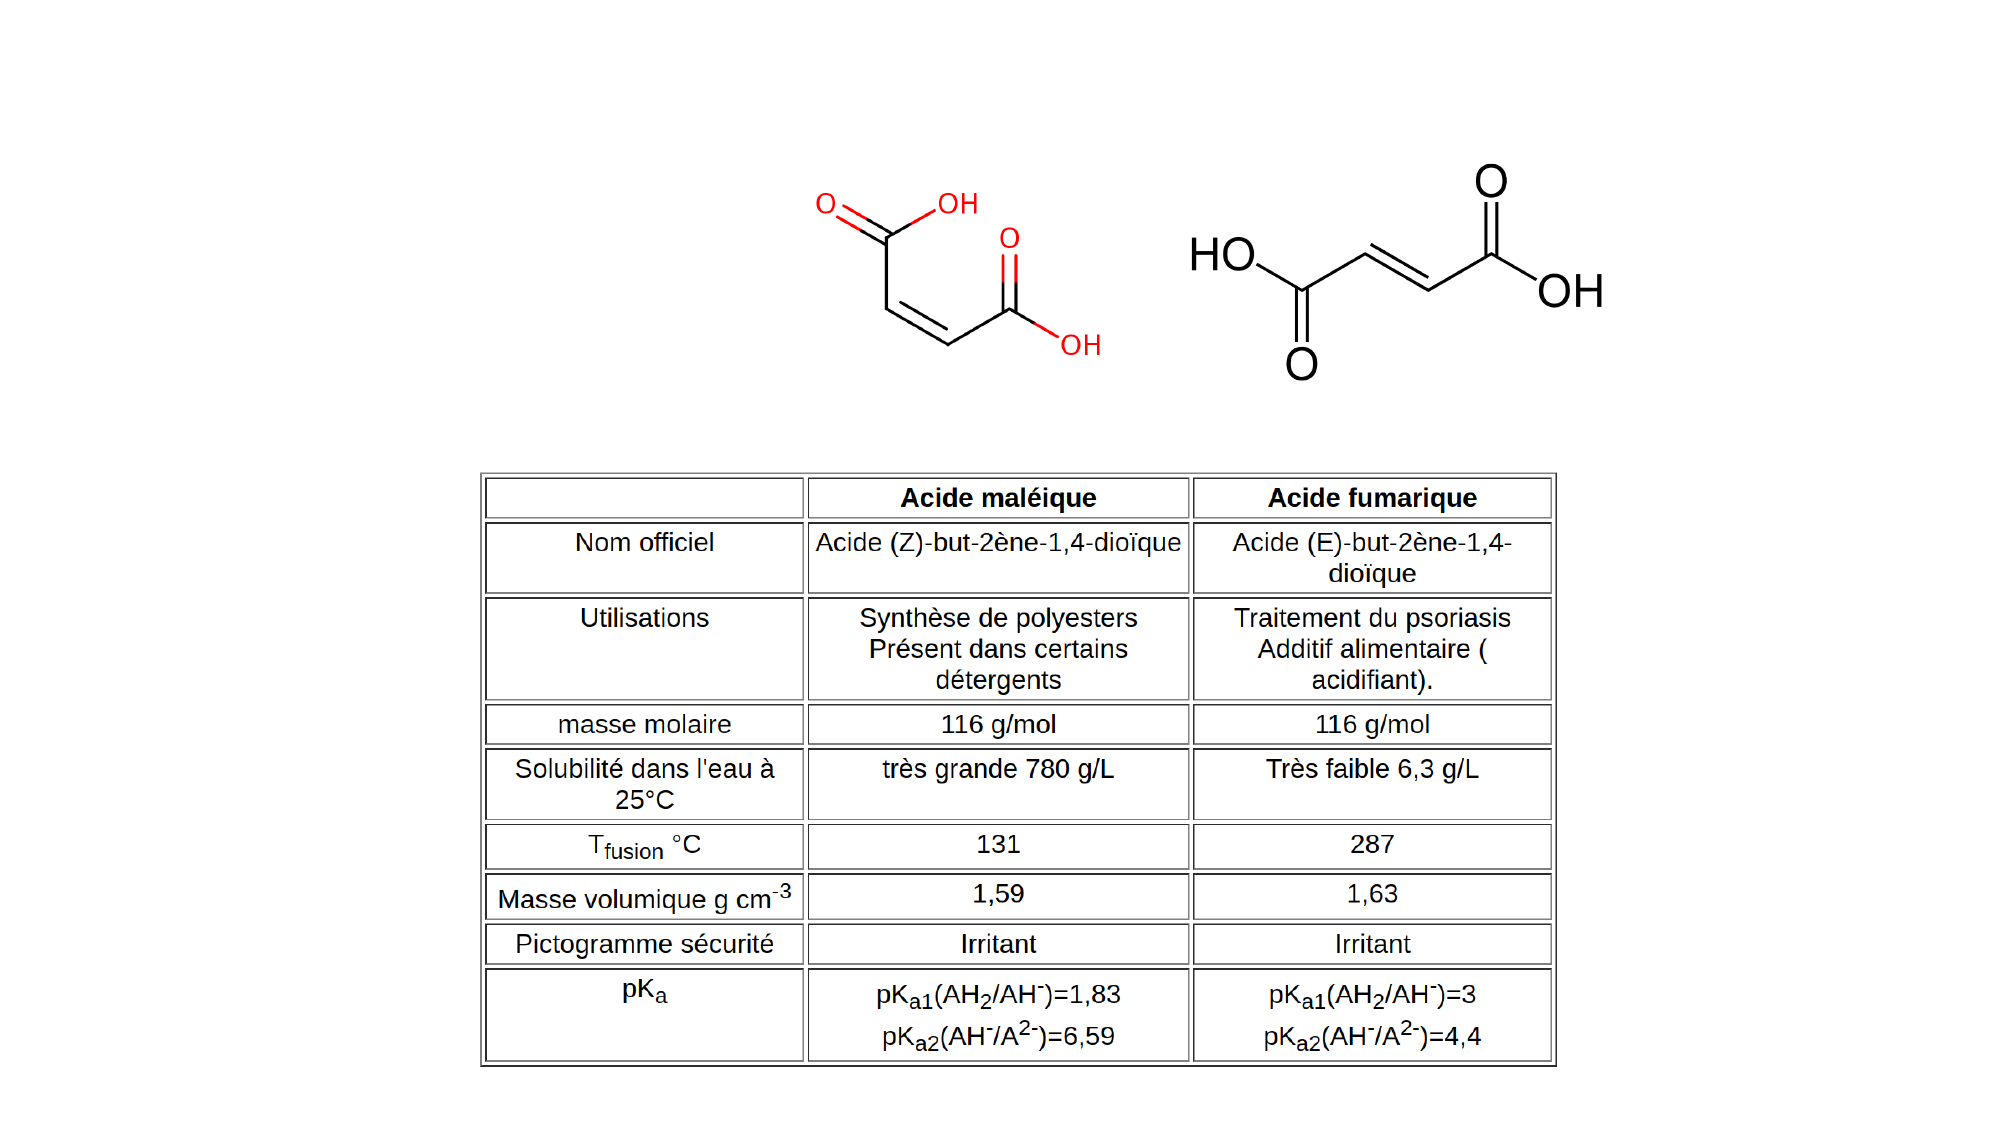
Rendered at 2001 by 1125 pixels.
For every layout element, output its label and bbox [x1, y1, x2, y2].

picture [790, 107, 1119, 436]
picture [473, 467, 1566, 1074]
picture [1171, 143, 1622, 401]
